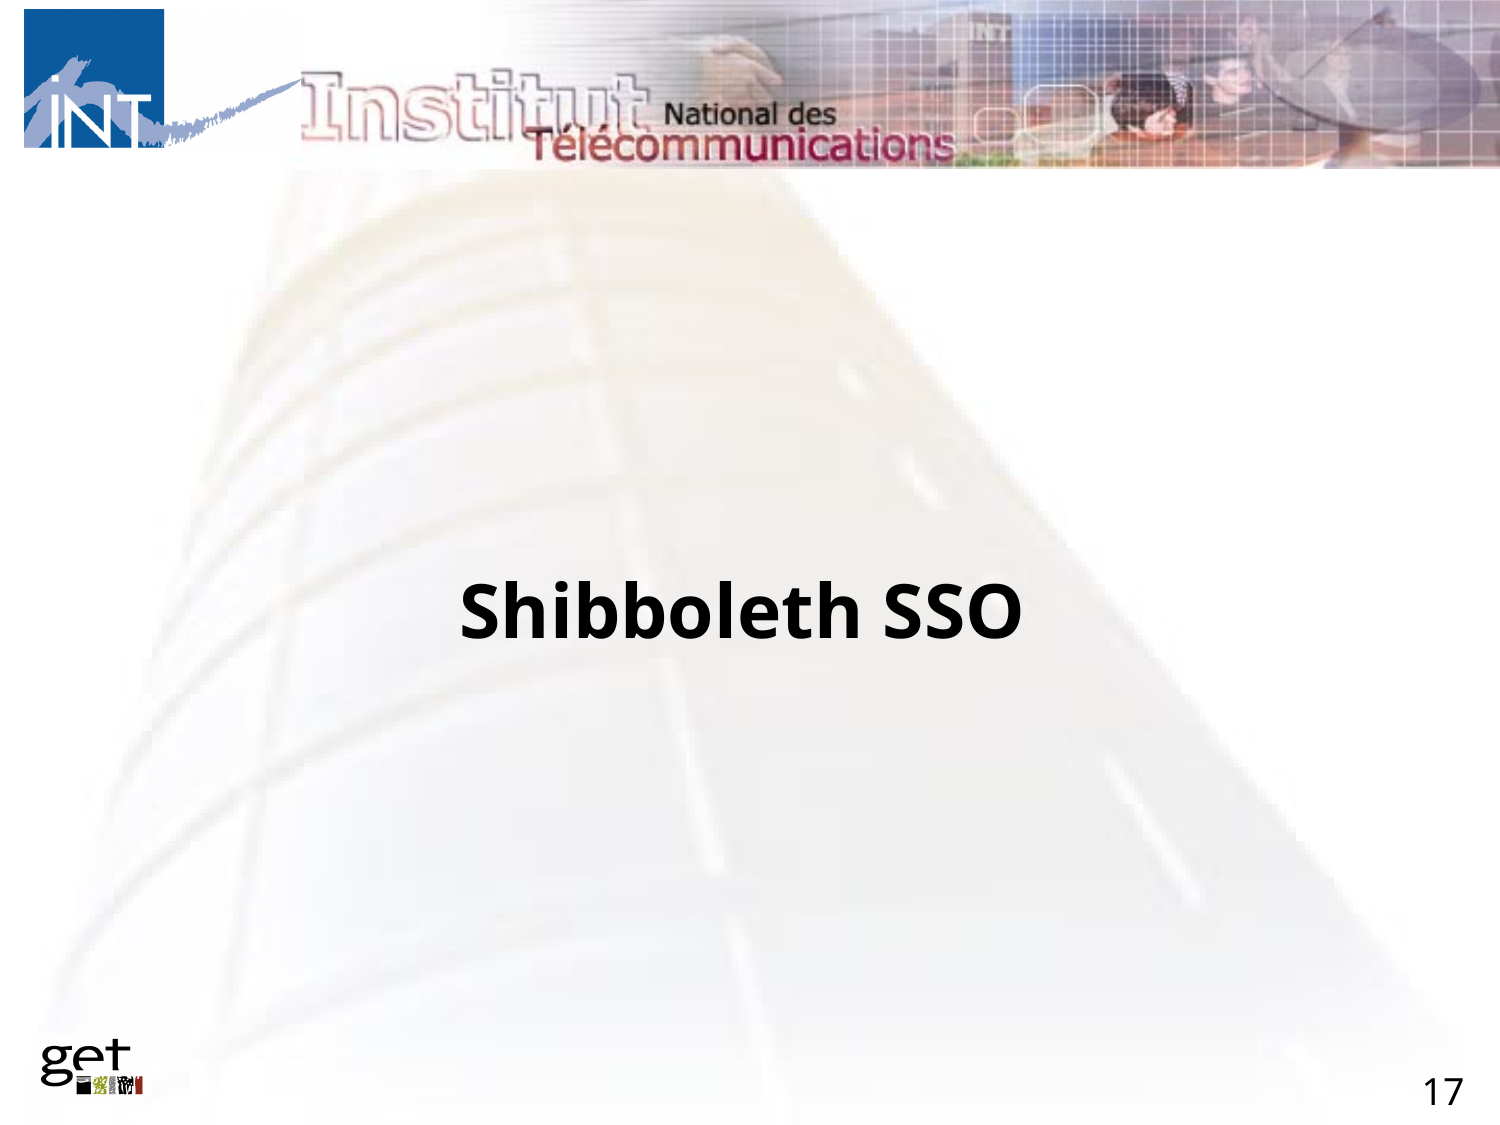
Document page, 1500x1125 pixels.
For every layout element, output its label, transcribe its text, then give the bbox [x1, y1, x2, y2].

picture [0, 0, 1500, 1125]
title Shibboleth SSO [67, 561, 1418, 653]
